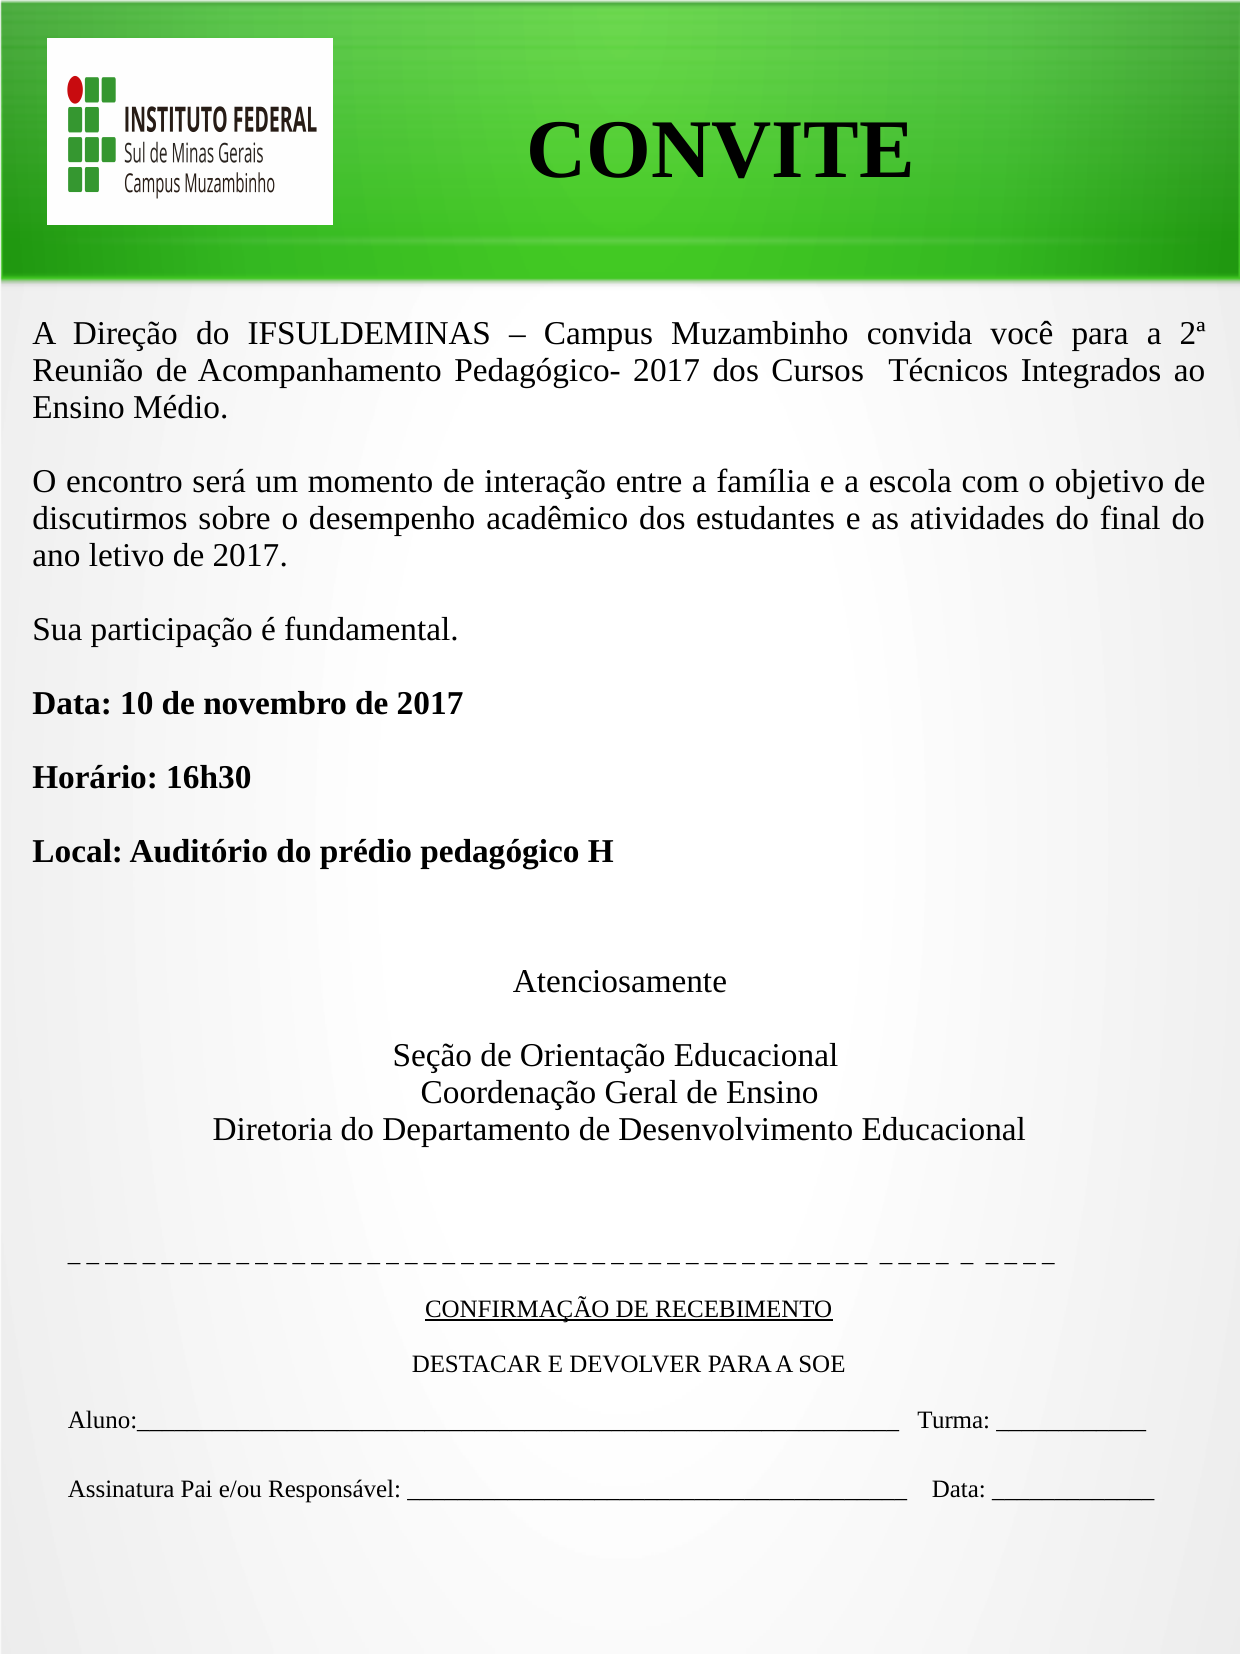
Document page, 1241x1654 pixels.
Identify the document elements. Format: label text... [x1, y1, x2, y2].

picture [0, 0, 1240, 1654]
text_box _ _ _ _ _ _ _ _ _ _ _ _ _ _ _ _ _ _ _ _ _ _ _ _ _ _ _ _ _ _ _ _ _ _ _ _ _ _ _ _ _ _ _ _ _ _ _ _ _ _ _ _ CONFIRMAÇÃO DE RECEBIMENTO DESTACAR E DEVOLVER PARA A SOE Aluno:_____________________________________________________________ Turma: ____________ Assinatura Pai e/ou Responsável: ________________________________________ Data: _____________ [53, 1163, 1205, 1575]
text_box A Direção do IFSULDEMINAS – Campus Muzambinho convida você para a 2ª Reunião de Acompanhamento Pedagógico- 2017 dos Cursos Técnicos Integrados ao Ensino Médio. O encontro será um momento de interação entre a família e a escola com o objetivo de discutirmos sobre o desempenho acadêmico dos estudantes e as atividades do final do ano letivo de 2017. Sua participação é fundamental. Data: 10 de novembro de 2017 Horário: 16h30 Local: Auditório do prédio pedagógico H Atenciosamente Seção de Orientação Educacional Coordenação Geral de Ensino Diretoria do Departamento de Desenvolvimento Educacional [17, 307, 1223, 1459]
text_box CONVITE [511, 85, 1134, 202]
